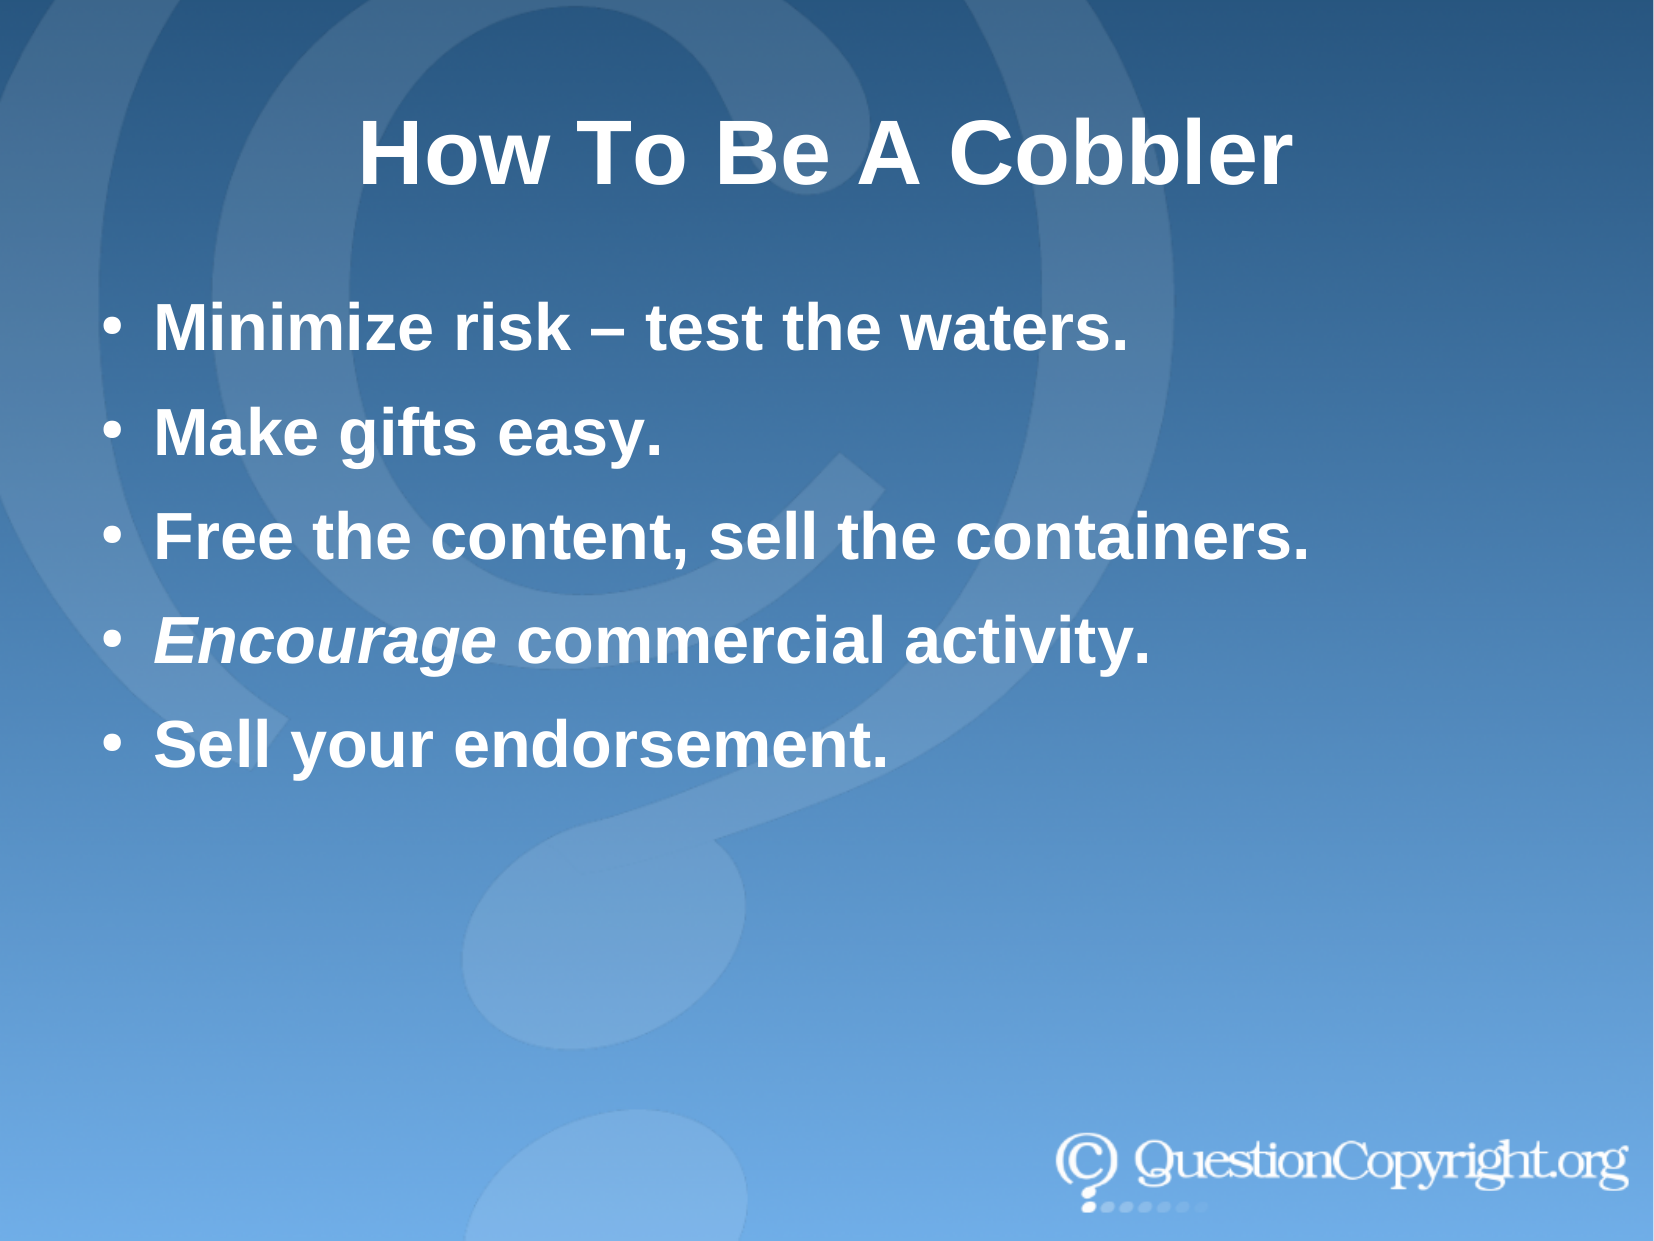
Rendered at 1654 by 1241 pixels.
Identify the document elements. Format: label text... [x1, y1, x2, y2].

title How To Be A Cobbler [82, 49, 1571, 257]
list Minimize risk – test the waters. Make gifts easy. Free the content, sell the containers. Encourage commercial activity. Sell your endorsement. [82, 290, 1571, 1094]
picture [0, 0, 1654, 1241]
